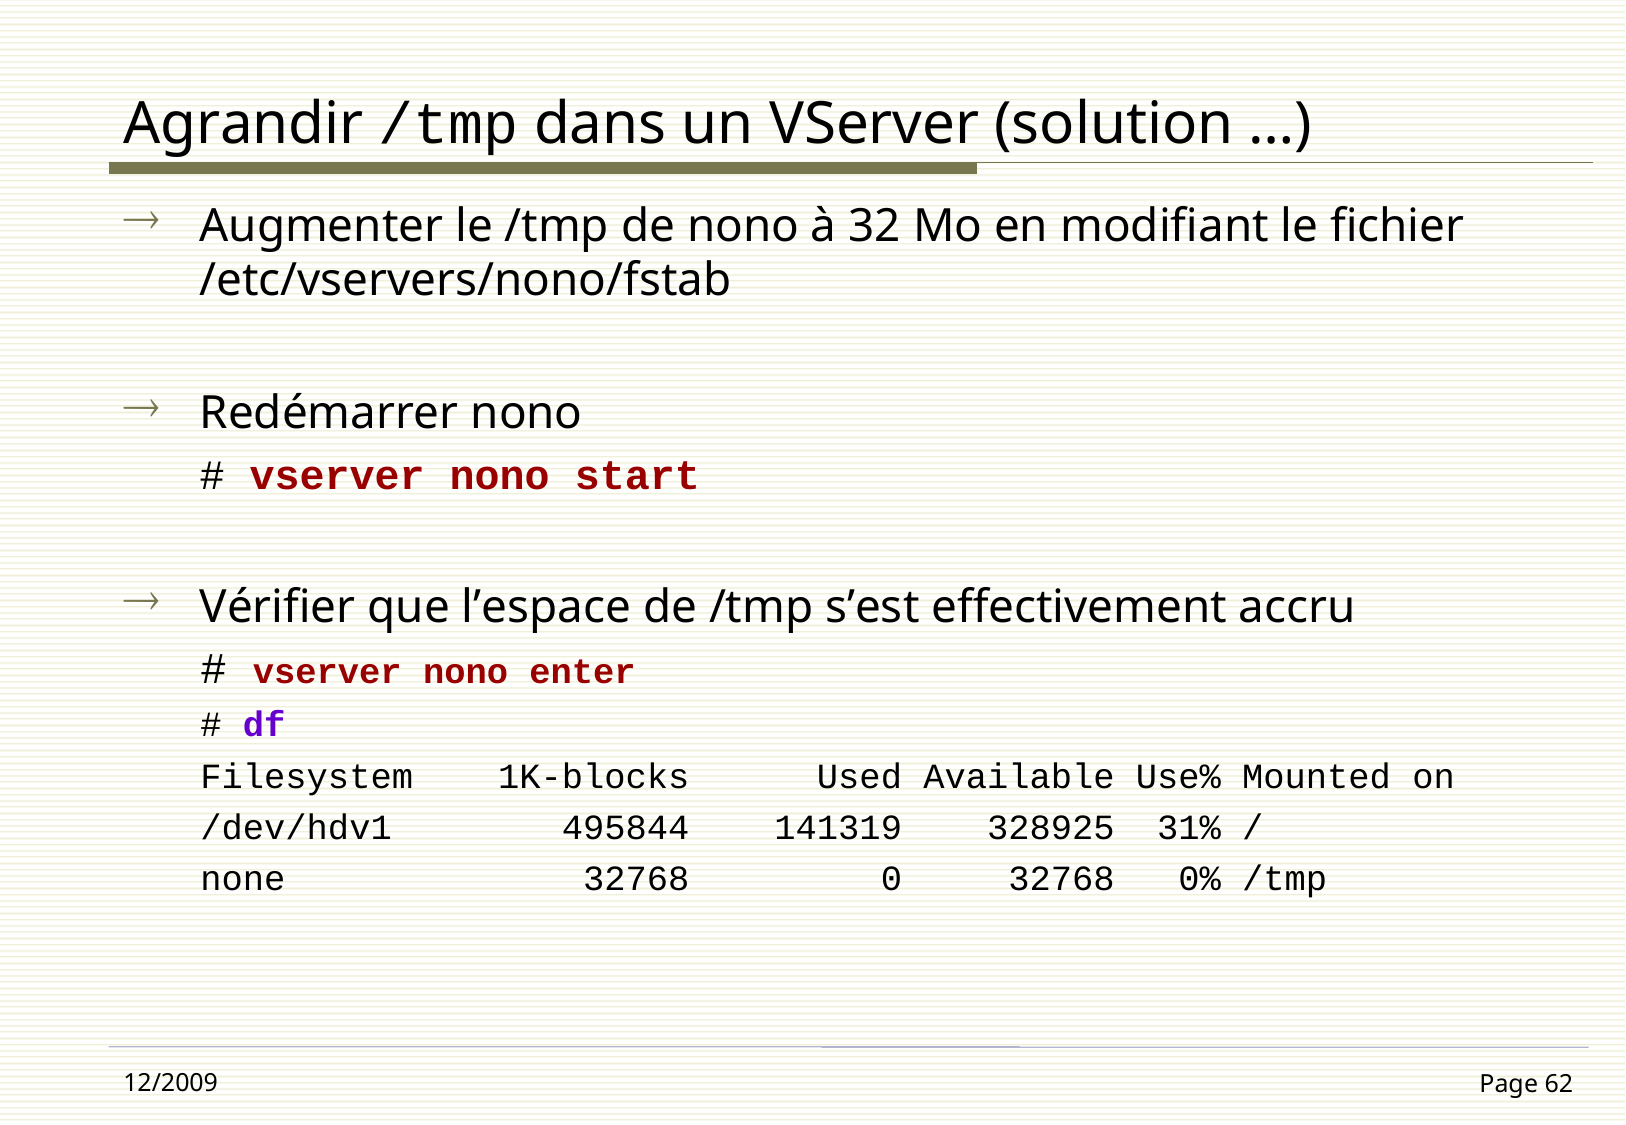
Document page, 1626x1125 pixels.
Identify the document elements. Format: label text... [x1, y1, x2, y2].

title Agrandir /tmp dans un VServer (solution …)‏ [108, 12, 1596, 163]
list Augmenter le /tmp de nono à 32 Mo en modifiant le fichier /etc/vservers/nono/fstab Redémarrer nono # vserver nono start Vérifier que l’espace de /tmp s’est effectivement accru # vserver nono enter # df Filesystem 1K-blocks Used Available Use% Mounted on /dev/hdv1 495844 141319 328925 31% / none 32768 0 32768 0% /tmp [108, 187, 1595, 1035]
picture [0, 0, 1626, 1125]
